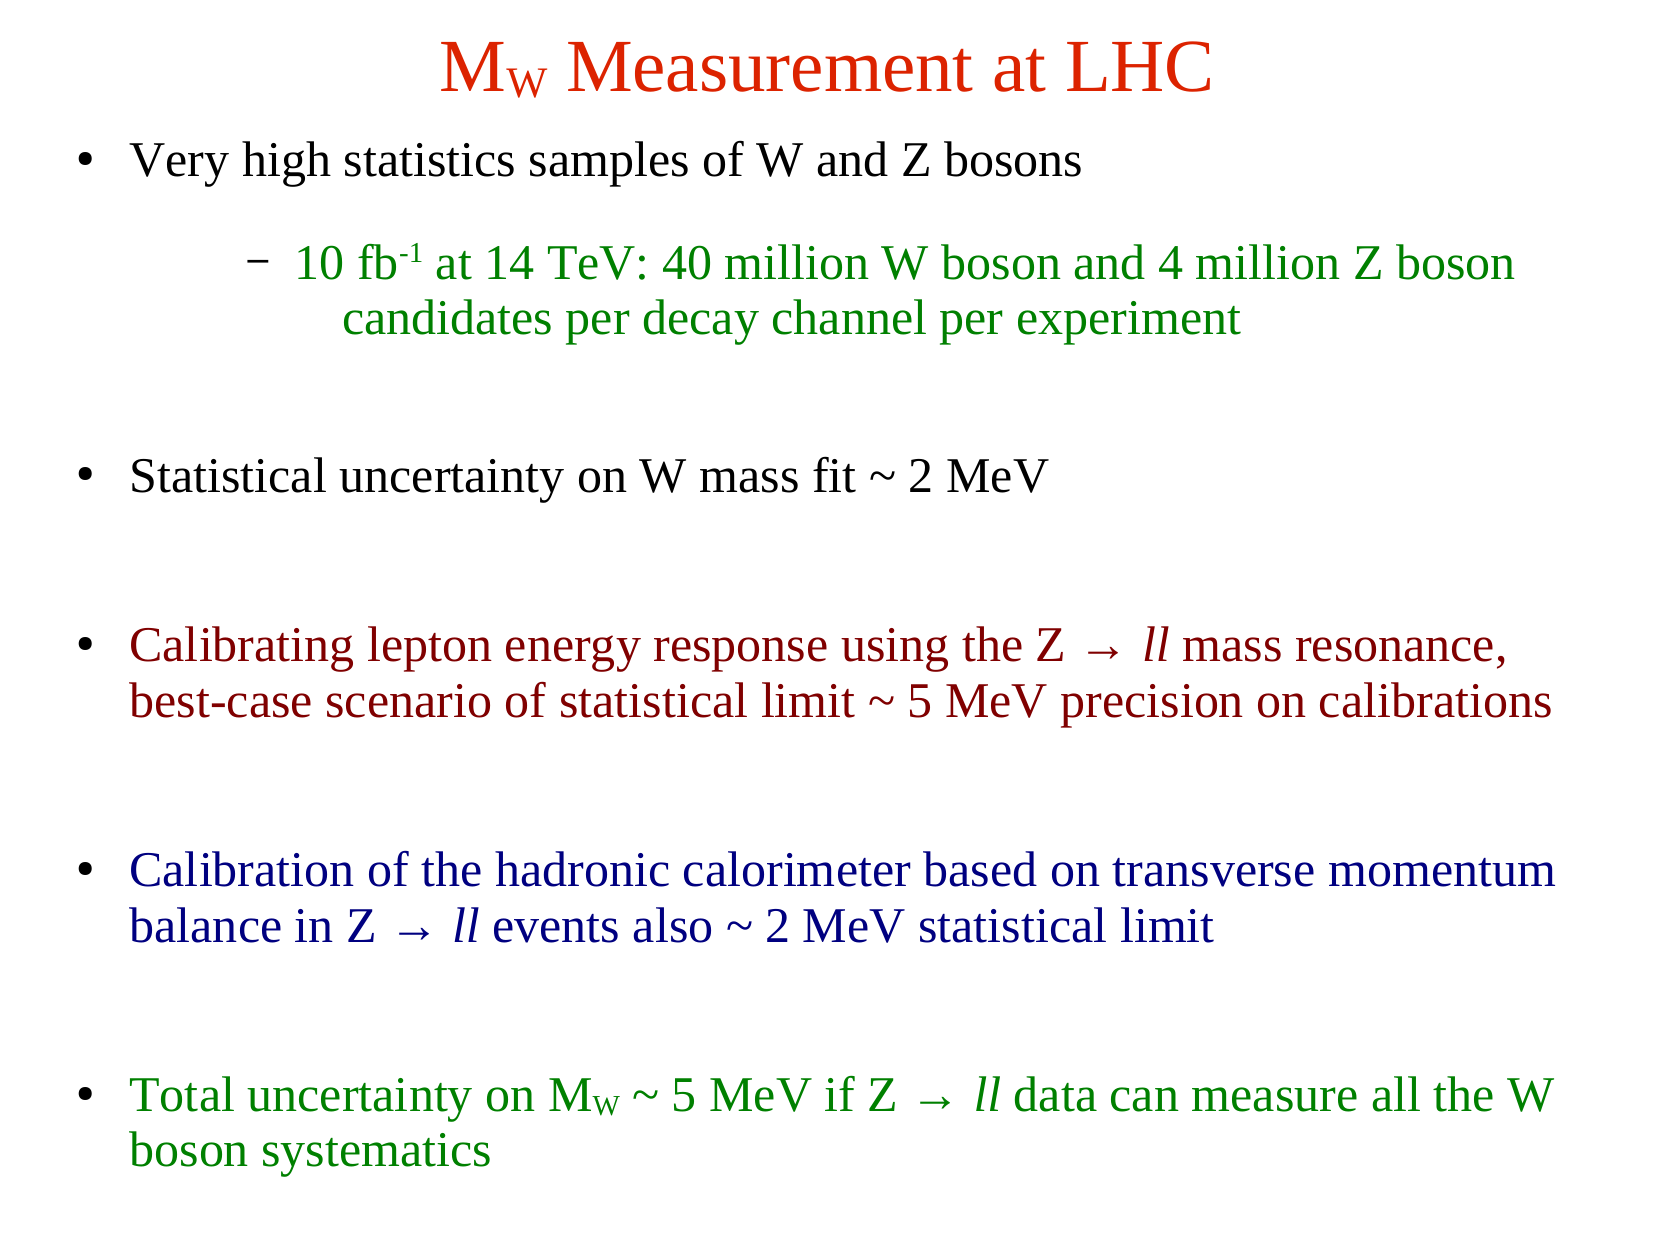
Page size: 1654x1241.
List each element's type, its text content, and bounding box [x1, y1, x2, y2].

title MW Measurement at LHC [121, 0, 1534, 132]
list Very high statistics samples of W and Z bosons 10 fb-1 at 14 TeV: 40 million W boson and 4 million Z boson candidates per decay channel per experiment Statistical uncertainty on W mass fit ~ 2 MeV Calibrating lepton energy response using the Z → ll mass resonance, best-case scenario of statistical limit ~ 5 MeV precision on calibrations Calibration of the hadronic calorimeter based on transverse momentum balance in Z → ll events also ~ 2 MeV statistical limit Total uncertainty on MW ~ 5 MeV if Z → ll data can measure all the W boson systematics [58, 132, 1587, 1197]
